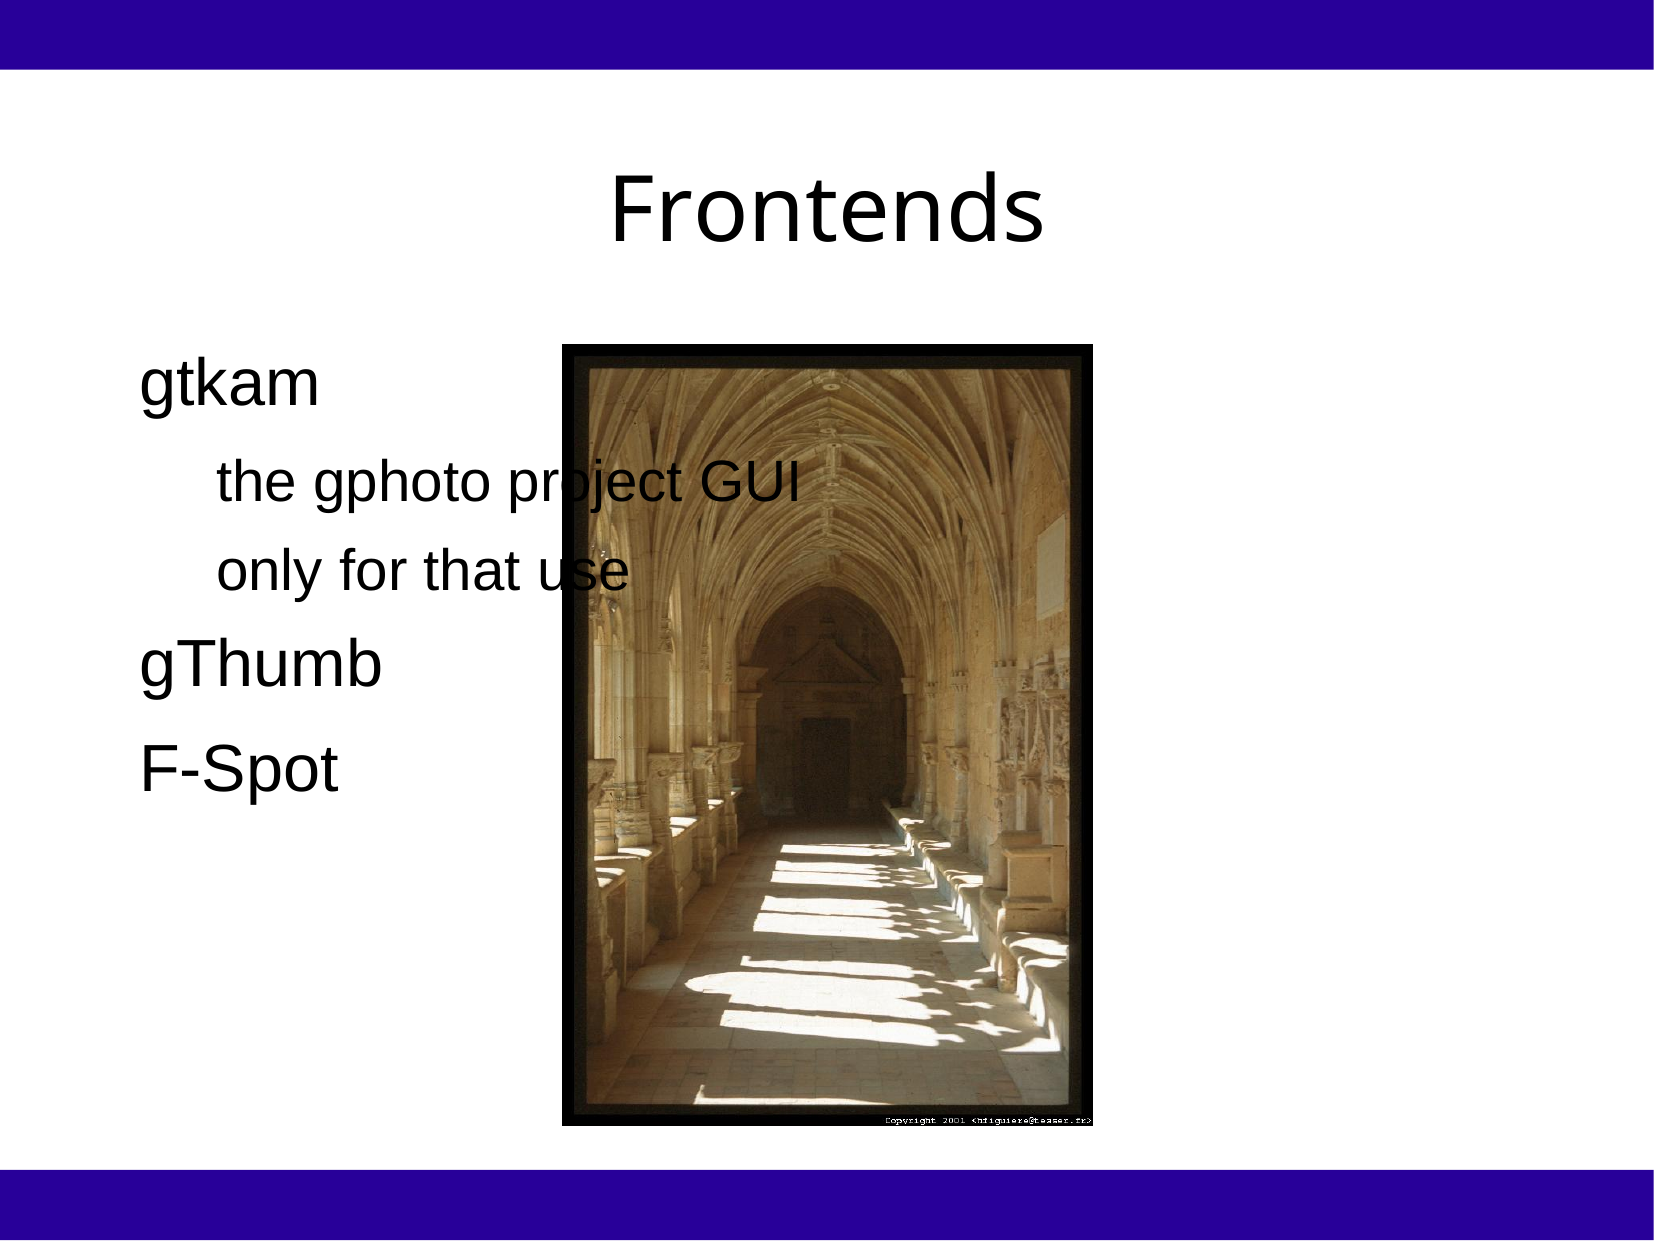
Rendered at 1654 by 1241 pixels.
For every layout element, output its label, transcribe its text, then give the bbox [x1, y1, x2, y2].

picture [200, 344, 845, 1126]
list gtkam the gphoto project GUI only for that use gThumb F-Spot [845, 344, 1535, 1127]
title Frontends [121, 102, 1534, 311]
